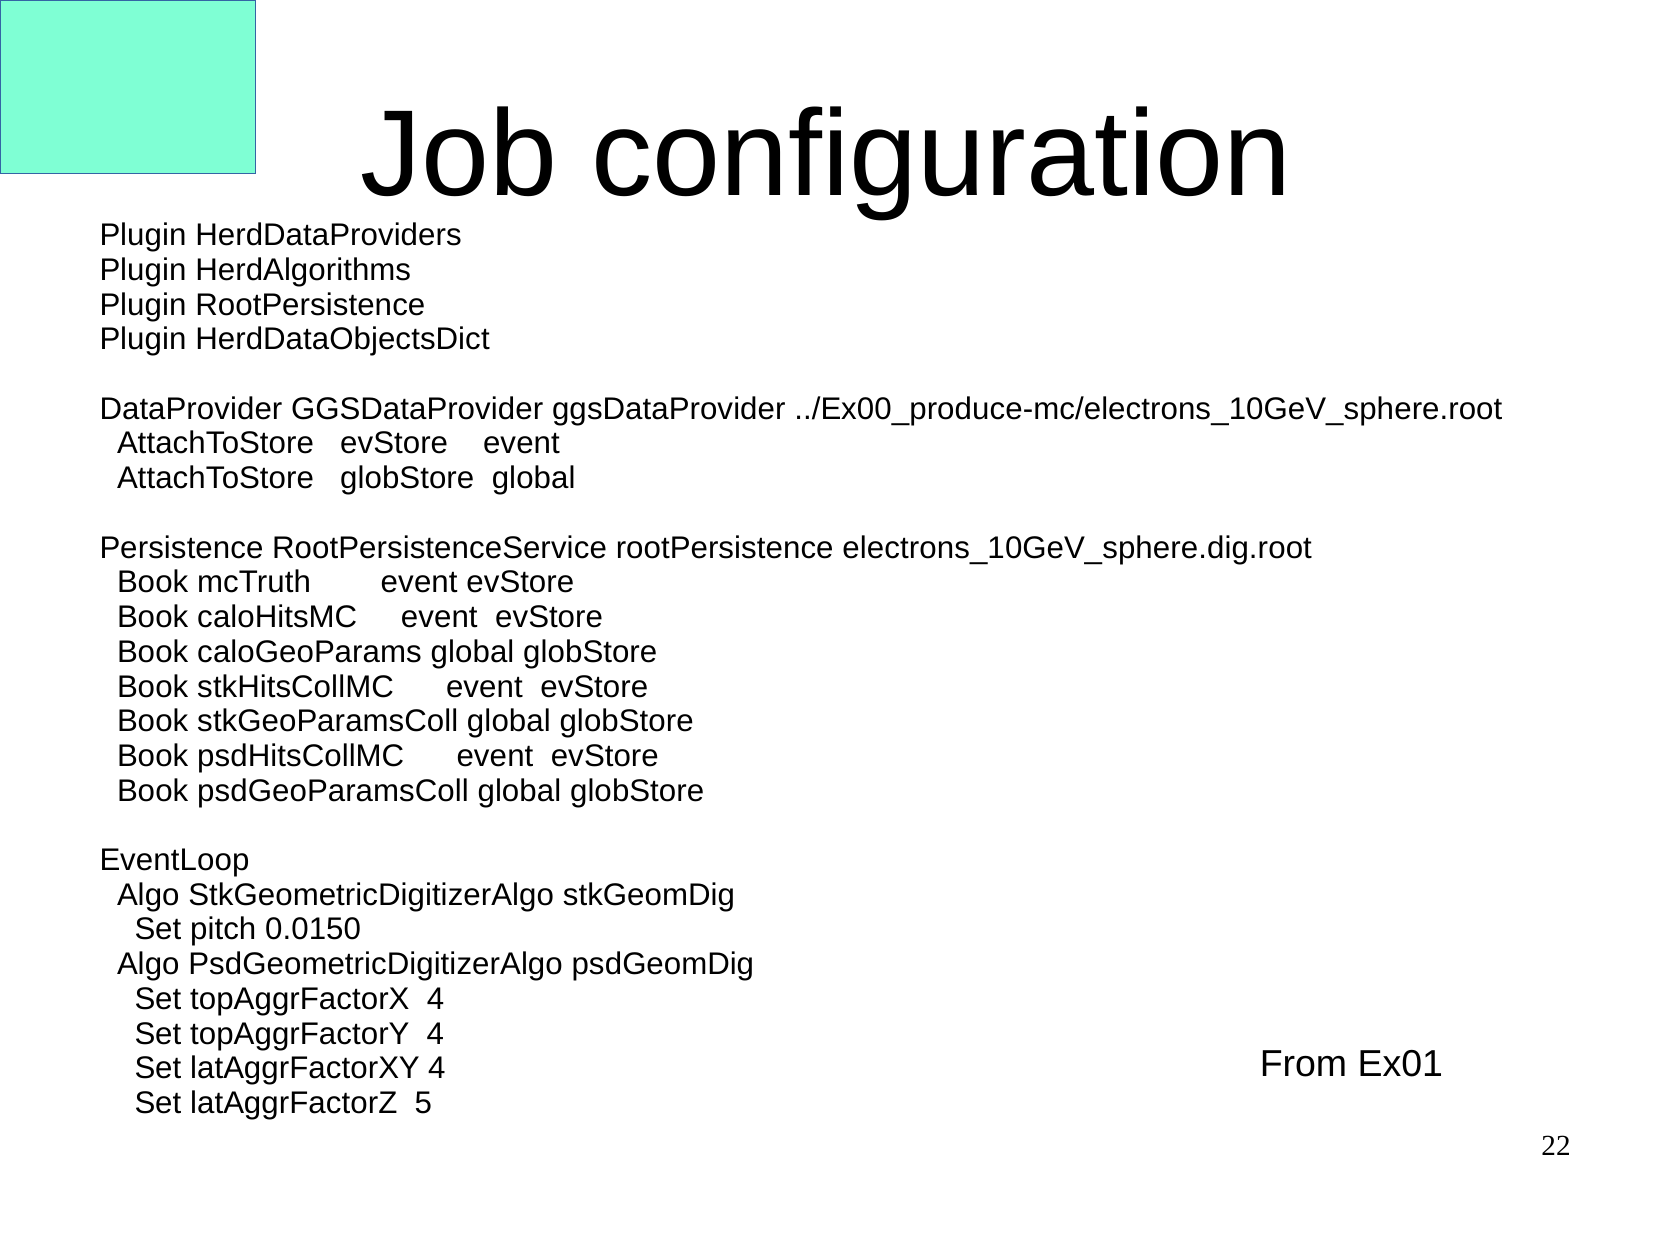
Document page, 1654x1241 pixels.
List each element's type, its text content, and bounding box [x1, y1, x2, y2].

text_box From Ex01 [1245, 1035, 1651, 1092]
text_box [0, 0, 256, 174]
title Job configuration [82, 49, 1571, 257]
text_box Plugin HerdDataProviders Plugin HerdAlgorithms Plugin RootPersistence Plugin HerdDataObjectsDict DataProvider GGSDataProvider ggsDataProvider ../Ex00_produce-mc/electrons_10GeV_sphere.root AttachToStore evStore event AttachToStore globStore global Persistence RootPersistenceService rootPersistence electrons_10GeV_sphere.dig.root Book mcTruth event evStore Book caloHitsMC event evStore Book caloGeoParams global globStore Book stkHitsCollMC event evStore Book stkGeoParamsColl global globStore Book psdHitsCollMC event evStore Book psdGeoParamsColl global globStore EventLoop Algo StkGeometricDigitizerAlgo stkGeomDig Set pitch 0.0150 Algo PsdGeometricDigitizerAlgo psdGeomDig Set topAggrFactorX 4 Set topAggrFactorY 4 Set latAggrFactorXY 4 Set latAggrFactorZ 5 [84, 210, 1561, 1171]
